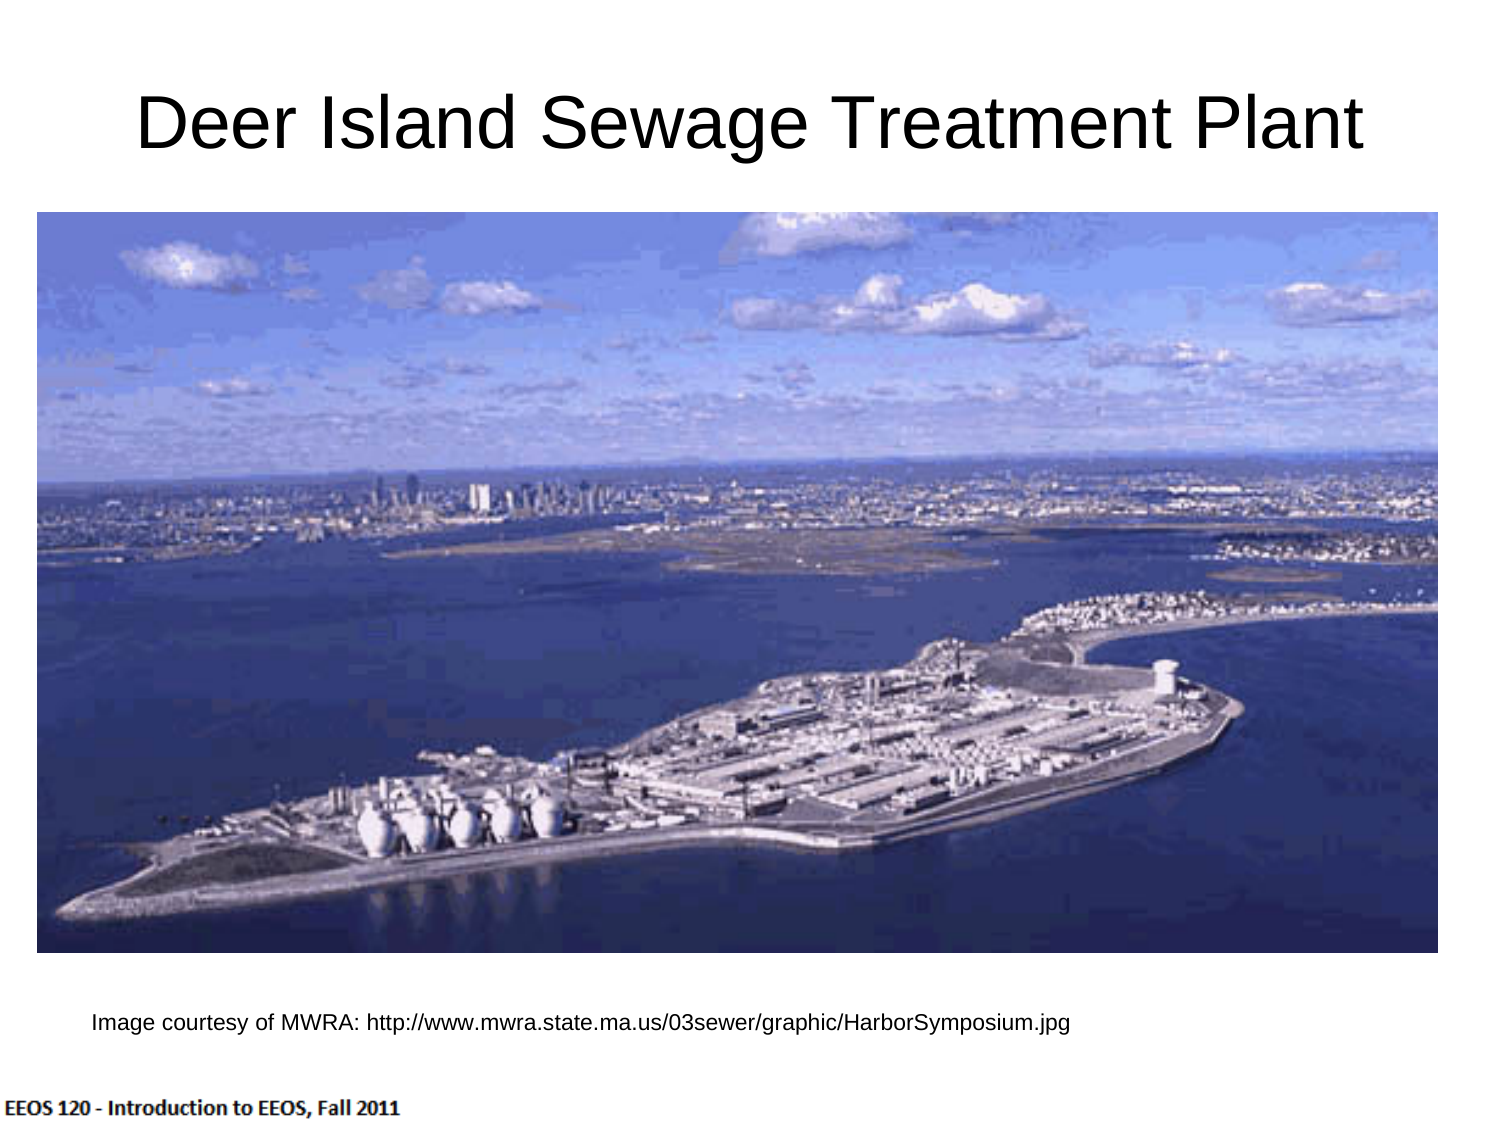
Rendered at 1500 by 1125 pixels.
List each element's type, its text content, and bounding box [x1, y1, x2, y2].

title Deer Island Sewage Treatment Plant [75, 24, 1426, 212]
text_box Image courtesy of MWRA: http://www.mwra.state.ma.us/03sewer/graphic/HarborSymposium.jpg [76, 999, 1087, 1043]
text_box [37, 212, 1438, 953]
picture [0, 1090, 405, 1125]
